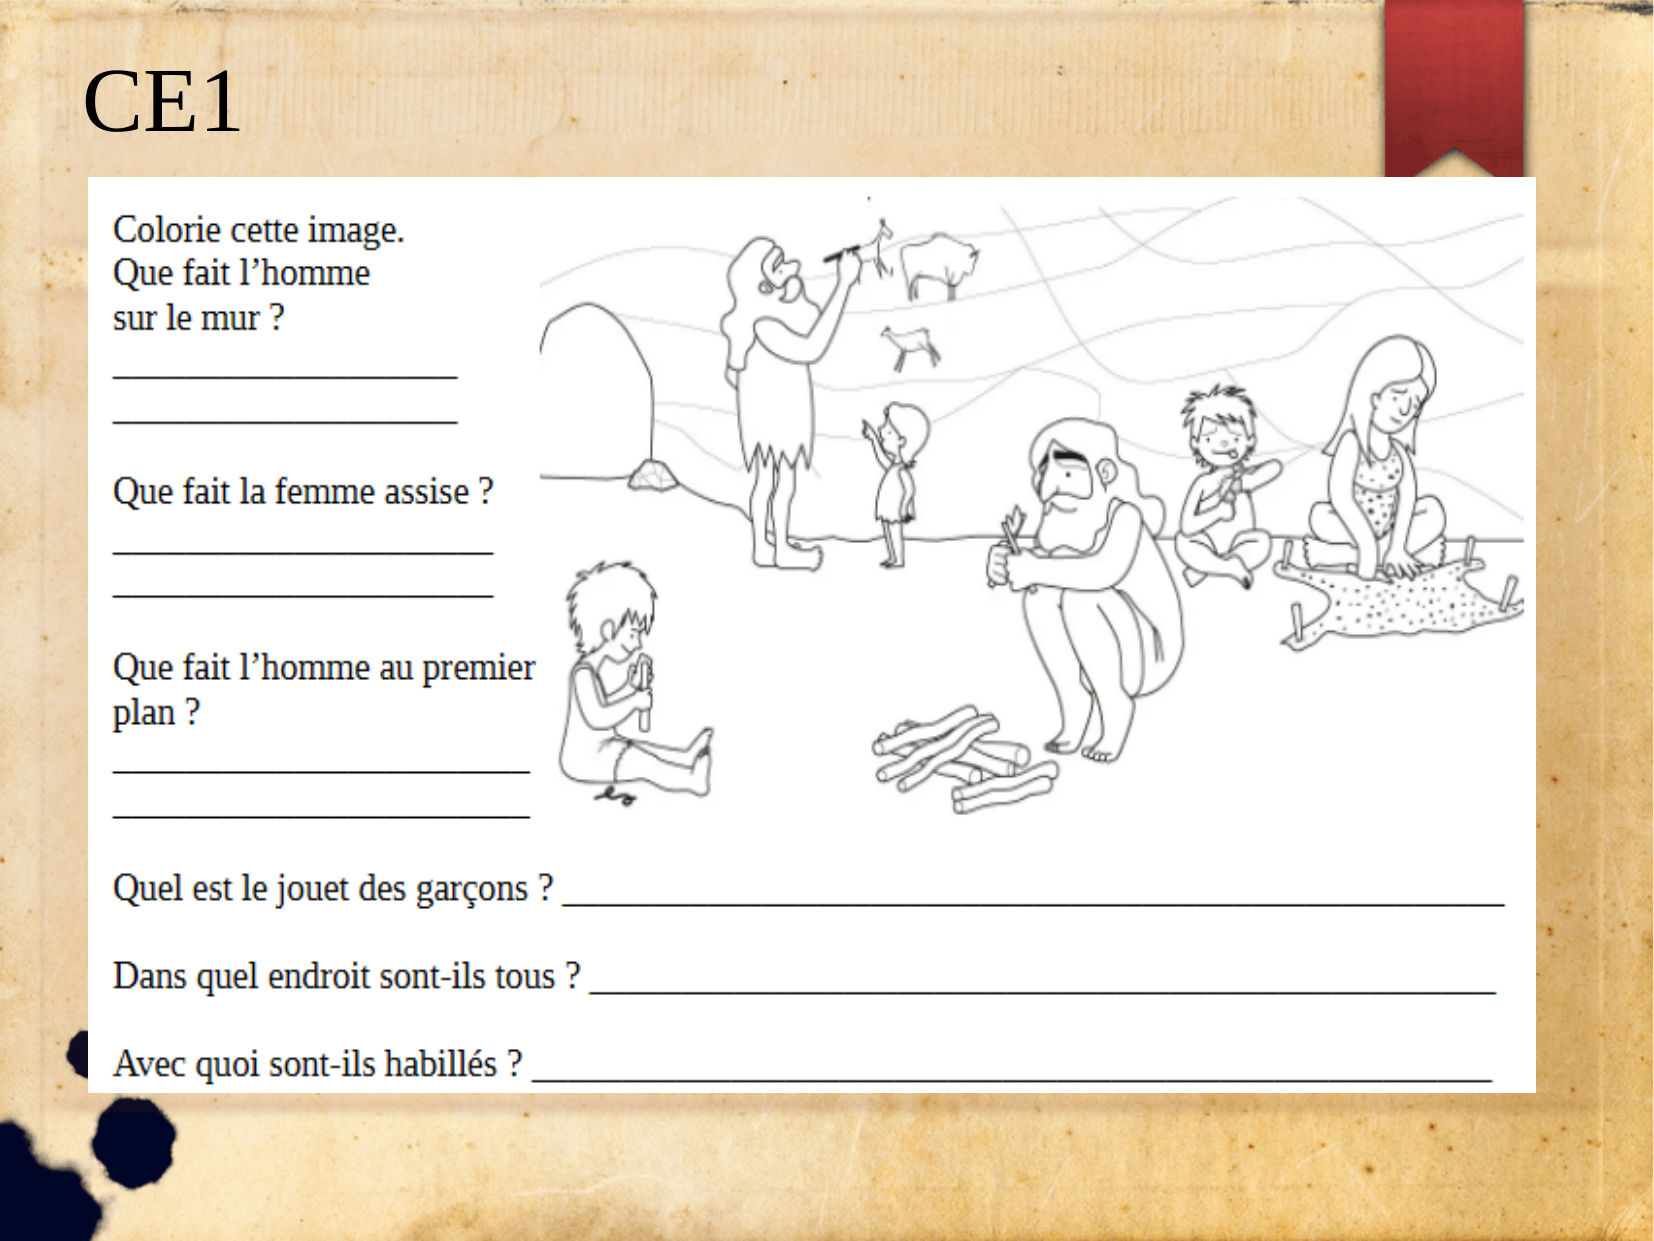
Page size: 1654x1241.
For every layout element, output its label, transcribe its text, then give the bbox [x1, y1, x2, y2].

title CE1 [82, 49, 1347, 237]
picture [0, 0, 1654, 1241]
